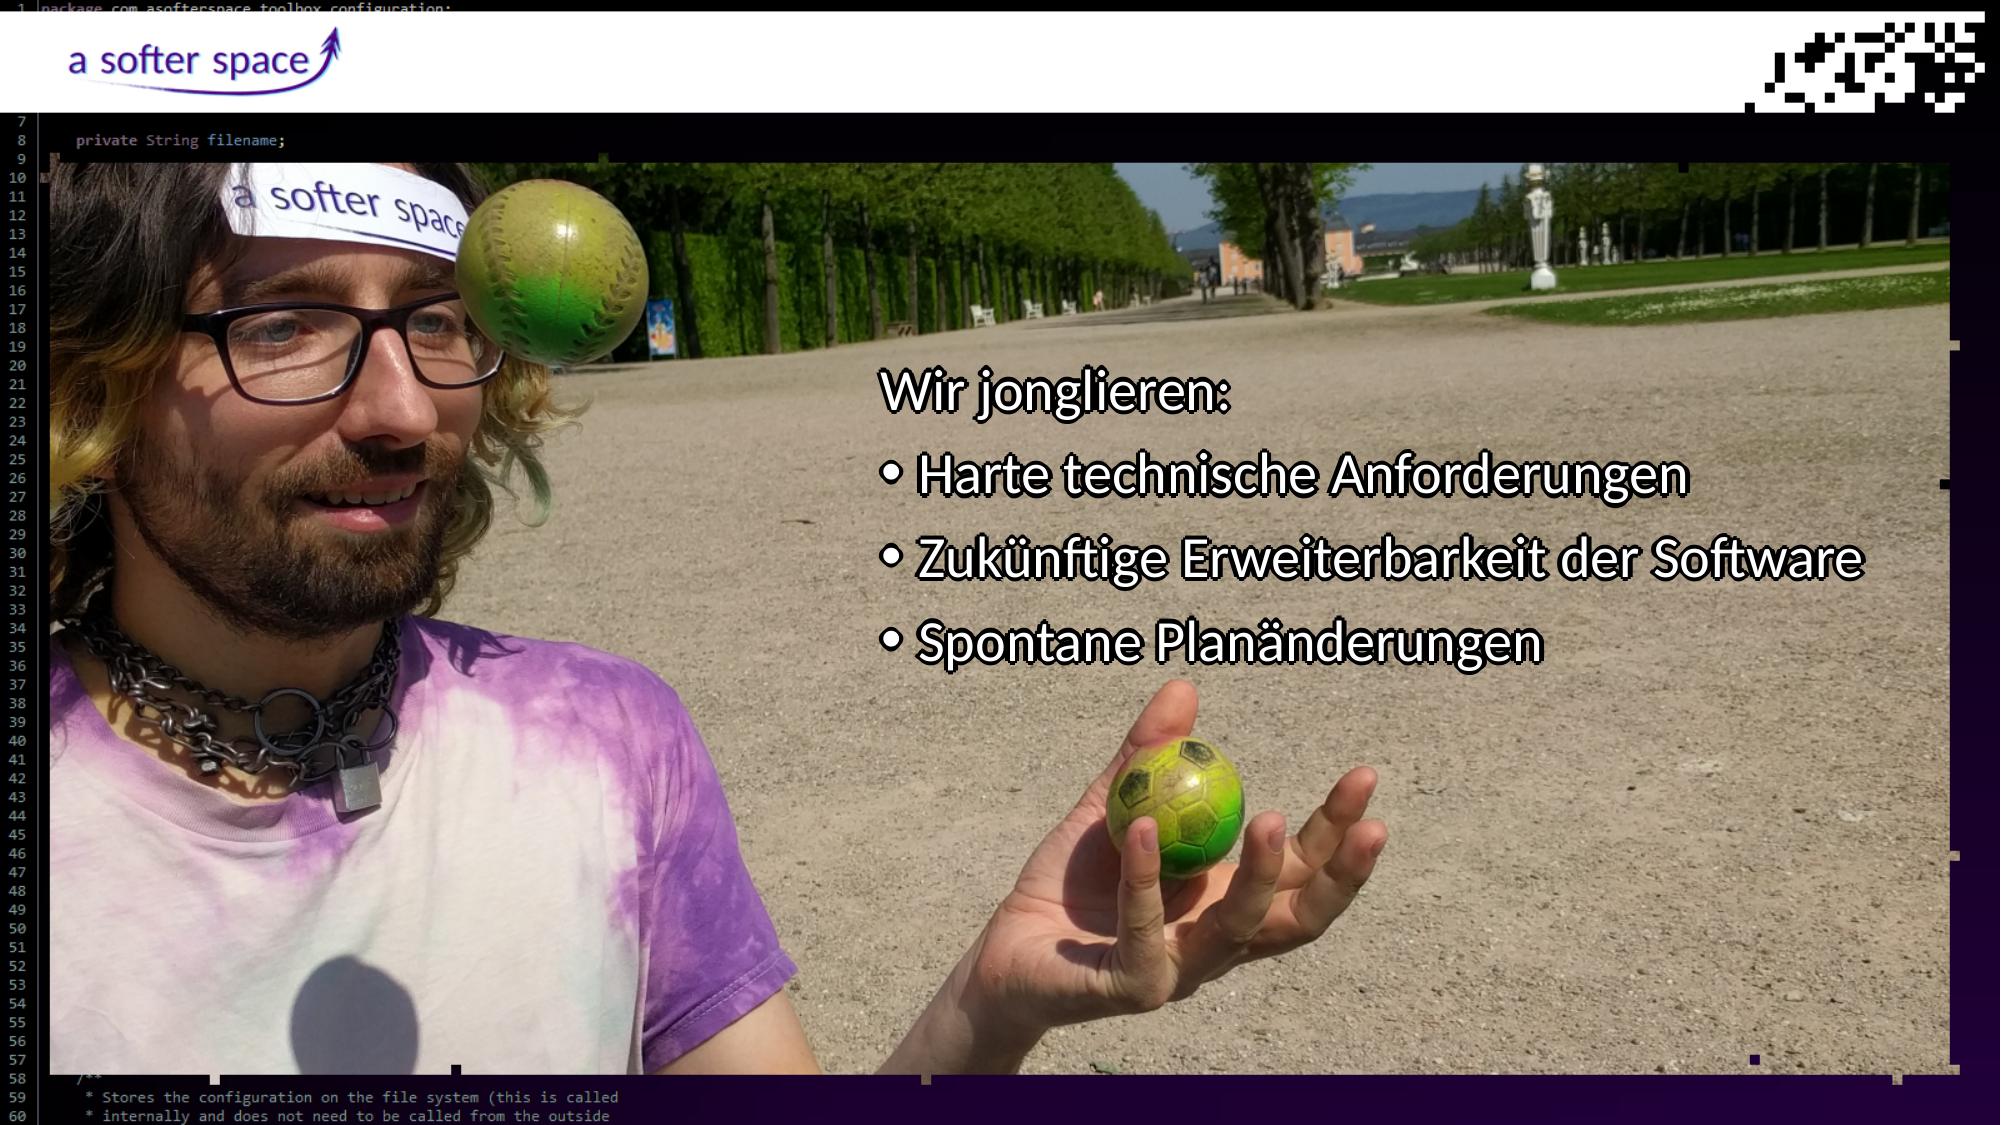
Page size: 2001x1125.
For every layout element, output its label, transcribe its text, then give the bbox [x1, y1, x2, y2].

text_box Wir jonglieren: Harte technische Anforderungen Zukünftige Erweiterbarkeit der Software Spontane Planänderungen [863, 180, 1900, 1044]
text_box Wir jonglieren: Harte technische Anforderungen Zukünftige Erweiterbarkeit der Software Spontane Planänderungen [865, 177, 1902, 1041]
text_box Wir jonglieren: Harte technische Anforderungen Zukünftige Erweiterbarkeit der Software Spontane Planänderungen [1900, 180, 1904, 1044]
picture [0, 0, 2000, 1125]
